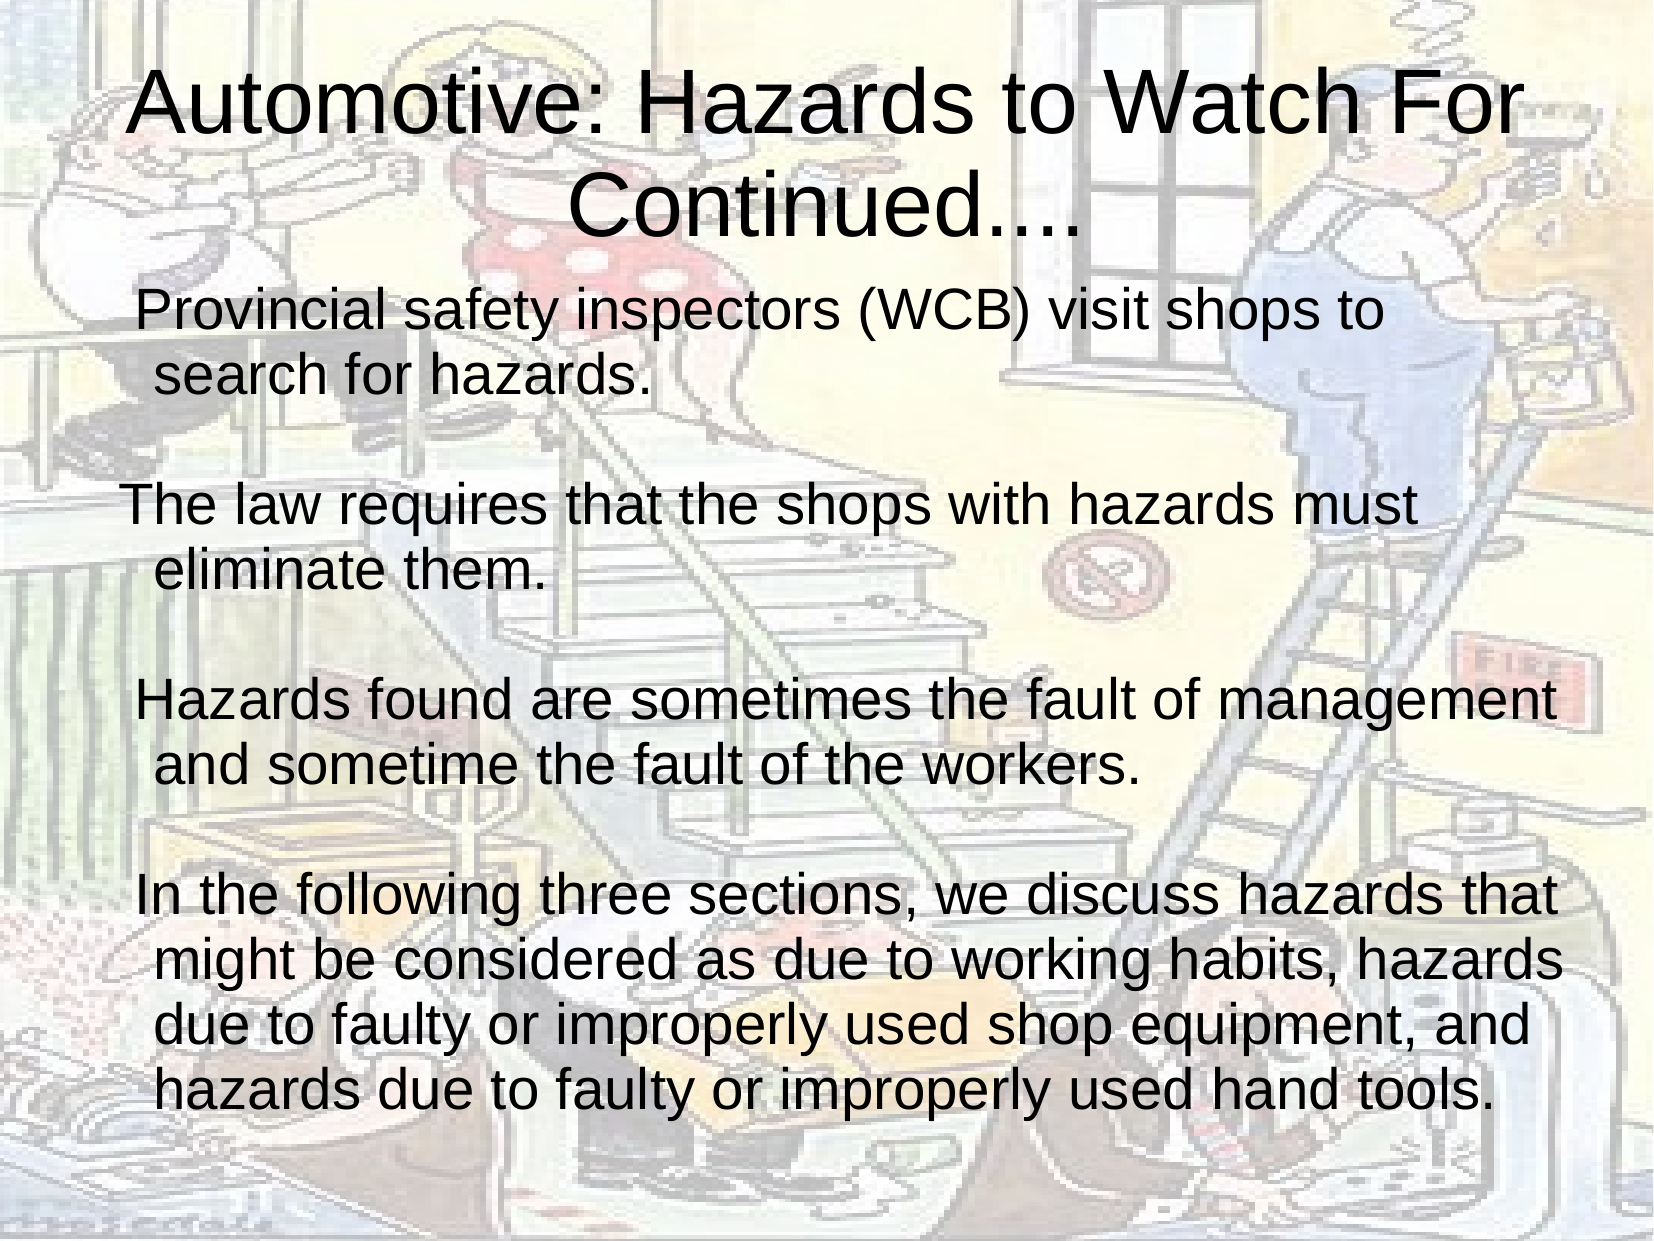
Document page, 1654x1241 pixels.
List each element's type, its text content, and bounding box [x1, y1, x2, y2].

subtitle Provincial safety inspectors (WCB) visit shops to search for hazards. The law requires that the shops with hazards must eliminate them. Hazards found are sometimes the fault of management and sometime the fault of the workers. In the following three sections, we discuss hazards that might be considered as due to working habits, hazards due to faulty or improperly used shop equipment, and hazards due to faulty or improperly used hand tools. [82, 244, 1571, 1155]
picture [0, 0, 1654, 1241]
title Automotive: Hazards to Watch For Continued.... [82, 50, 1571, 244]
